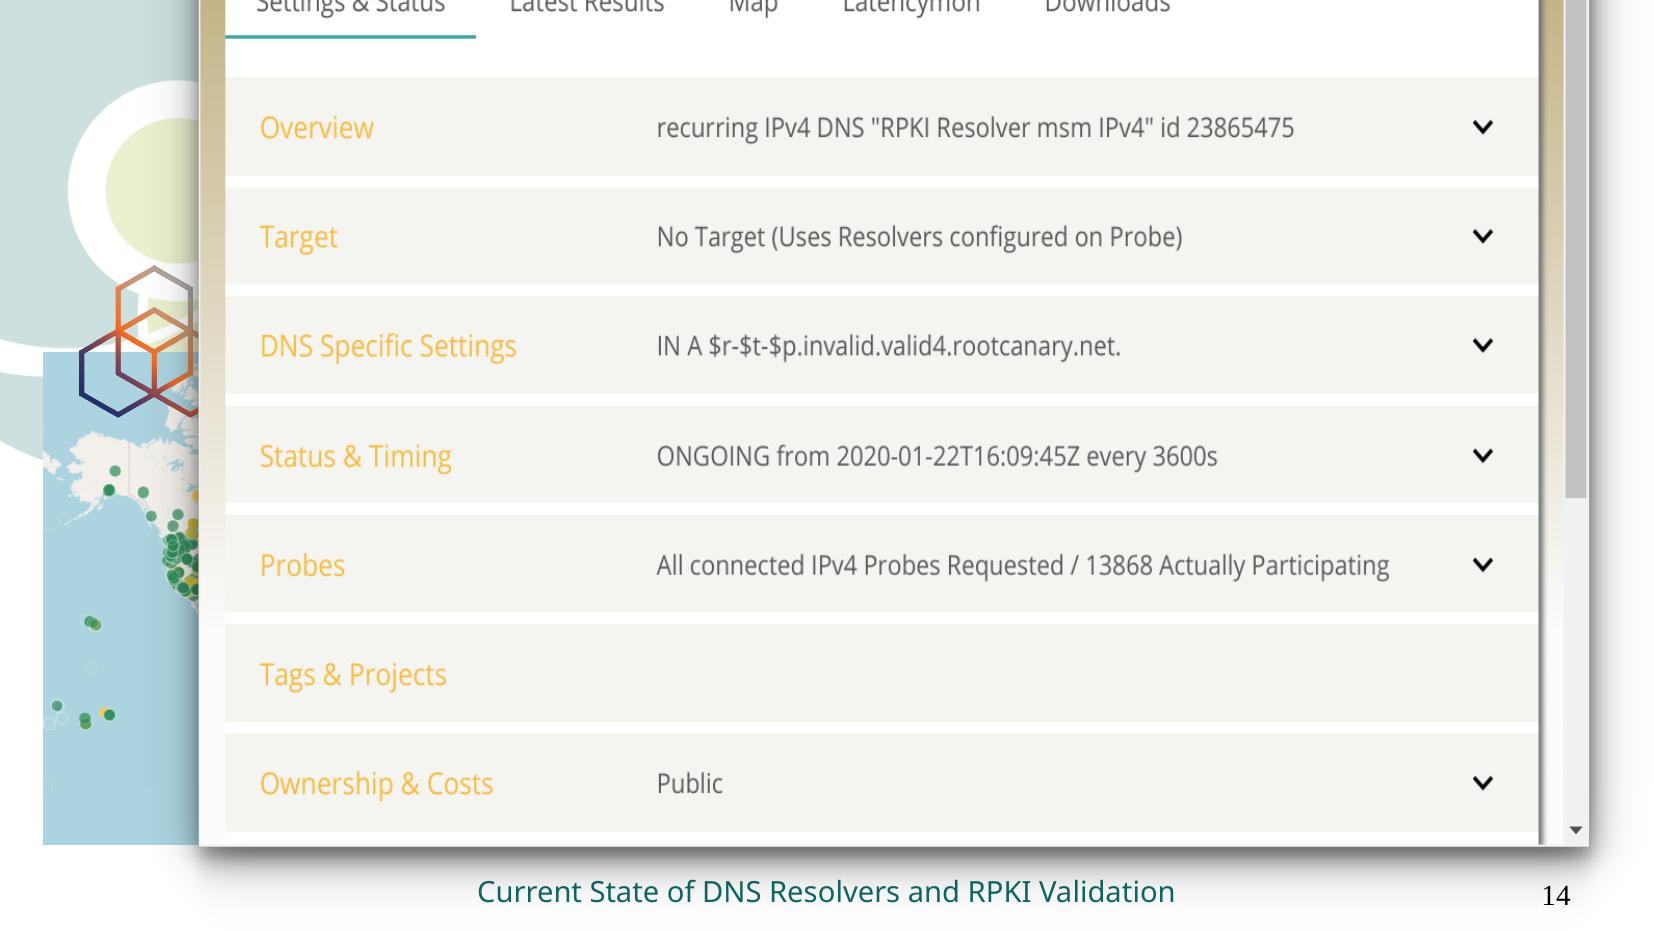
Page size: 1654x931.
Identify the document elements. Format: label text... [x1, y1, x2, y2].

title Test setup [82, 37, 137, 193]
picture [43, 0, 1654, 931]
